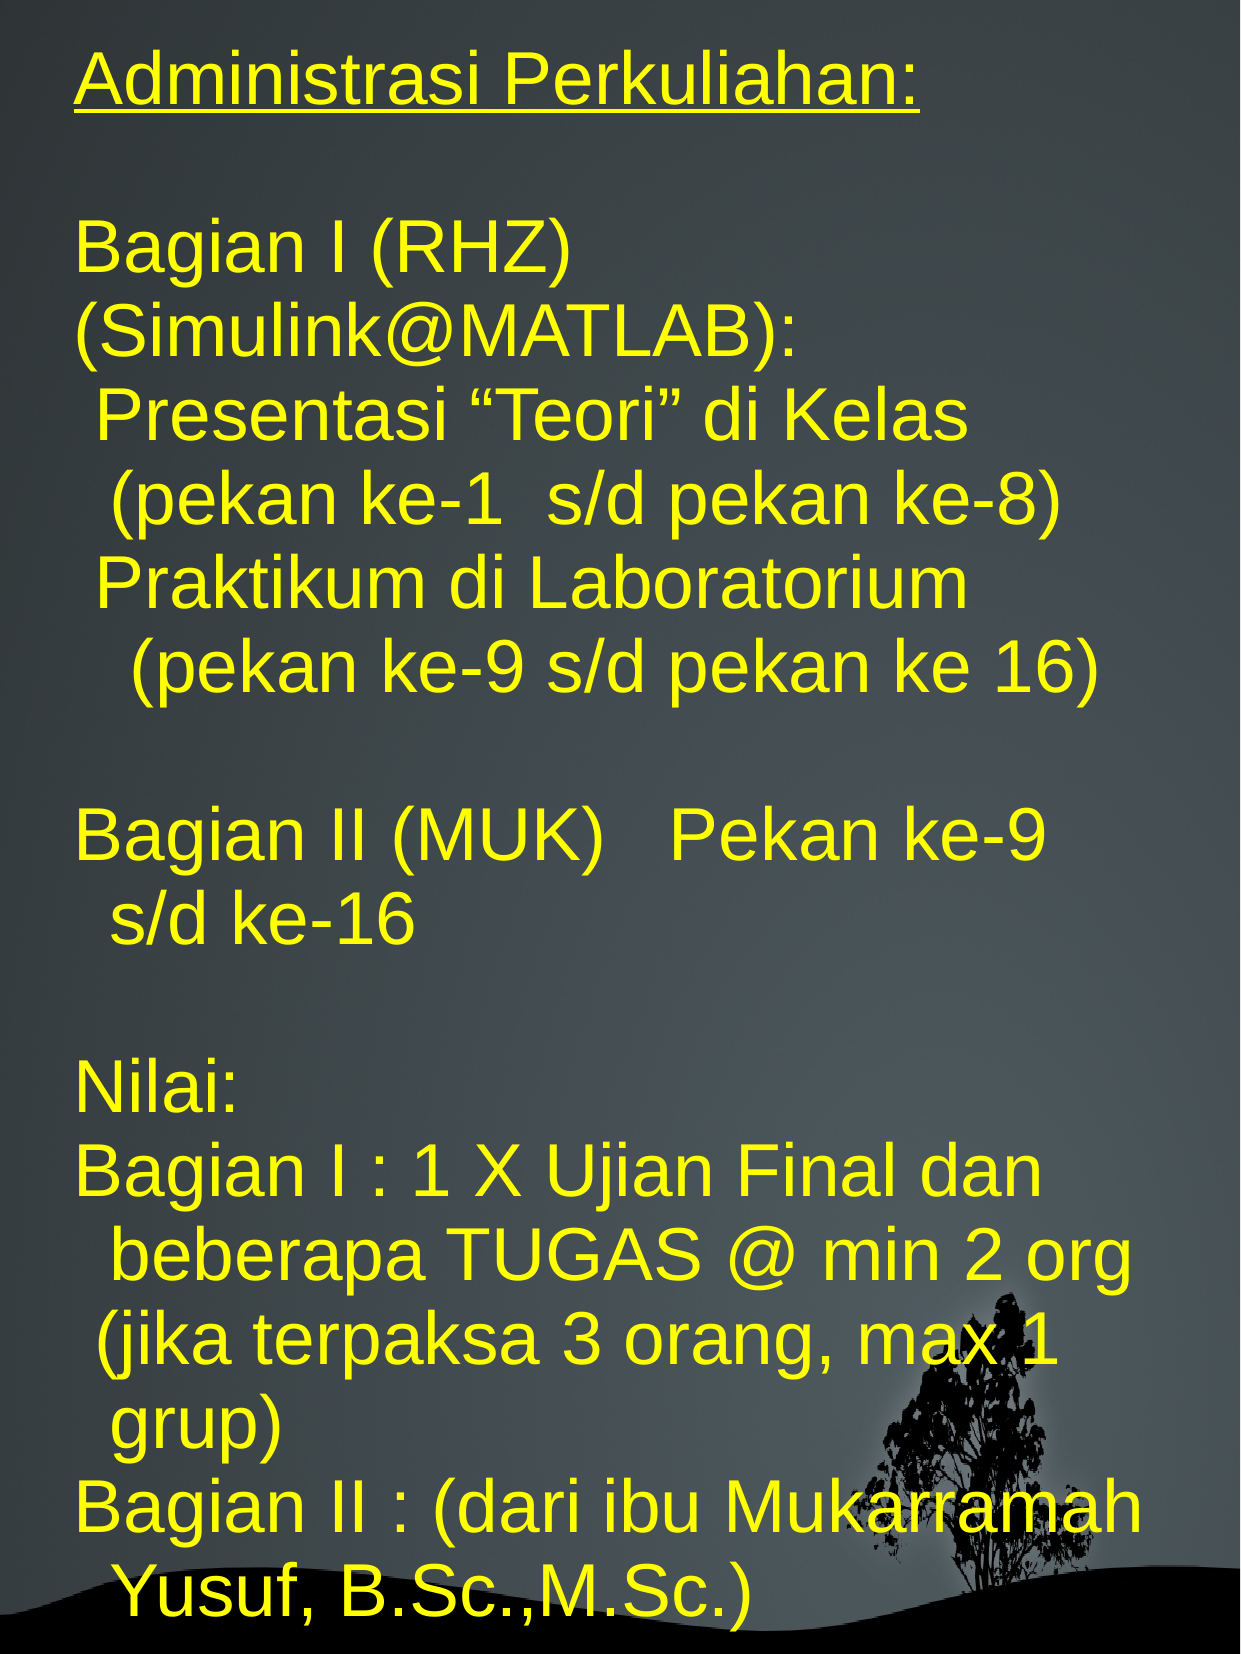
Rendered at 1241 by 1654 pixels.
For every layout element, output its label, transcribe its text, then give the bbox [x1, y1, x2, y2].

text_box Administrasi Perkuliahan: Bagian I (RHZ) (Simulink@MATLAB): Presentasi “Teori” di Kelas (pekan ke-1 s/d pekan ke-8) Praktikum di Laboratorium (pekan ke-9 s/d pekan ke 16) Bagian II (MUK) Pekan ke-9 s/d ke-16 Nilai: Bagian I : 1 X Ujian Final dan beberapa TUGAS @ min 2 org (jika terpaksa 3 orang, max 1 grup) Bagian II : (dari ibu Mukarramah Yusuf, B.Sc.,M.Sc.) [59, 29, 1182, 1654]
picture [0, 0, 1241, 1654]
